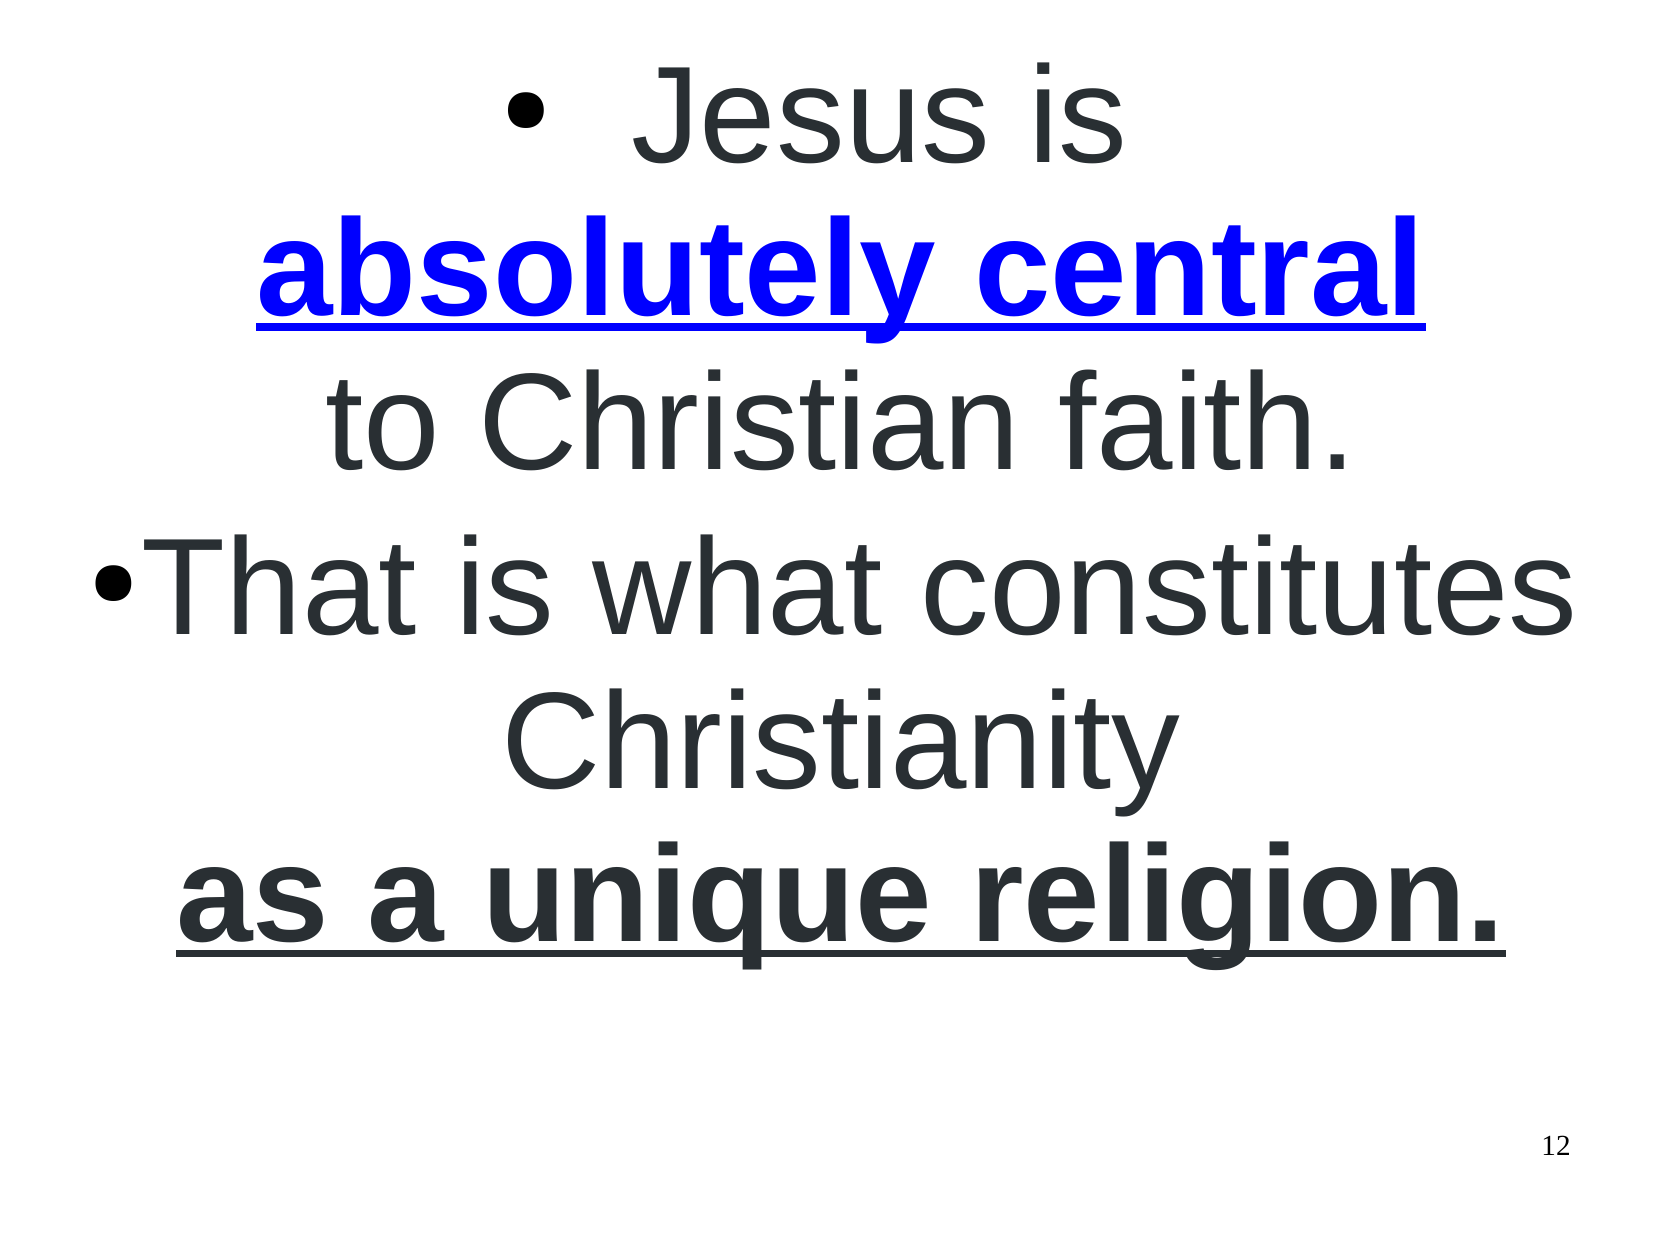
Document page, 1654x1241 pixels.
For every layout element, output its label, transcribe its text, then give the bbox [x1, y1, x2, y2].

list Jesus is absolutely central to Christian faith. That is what constitutes Christianity as a unique religion. [37, 37, 1613, 1238]
